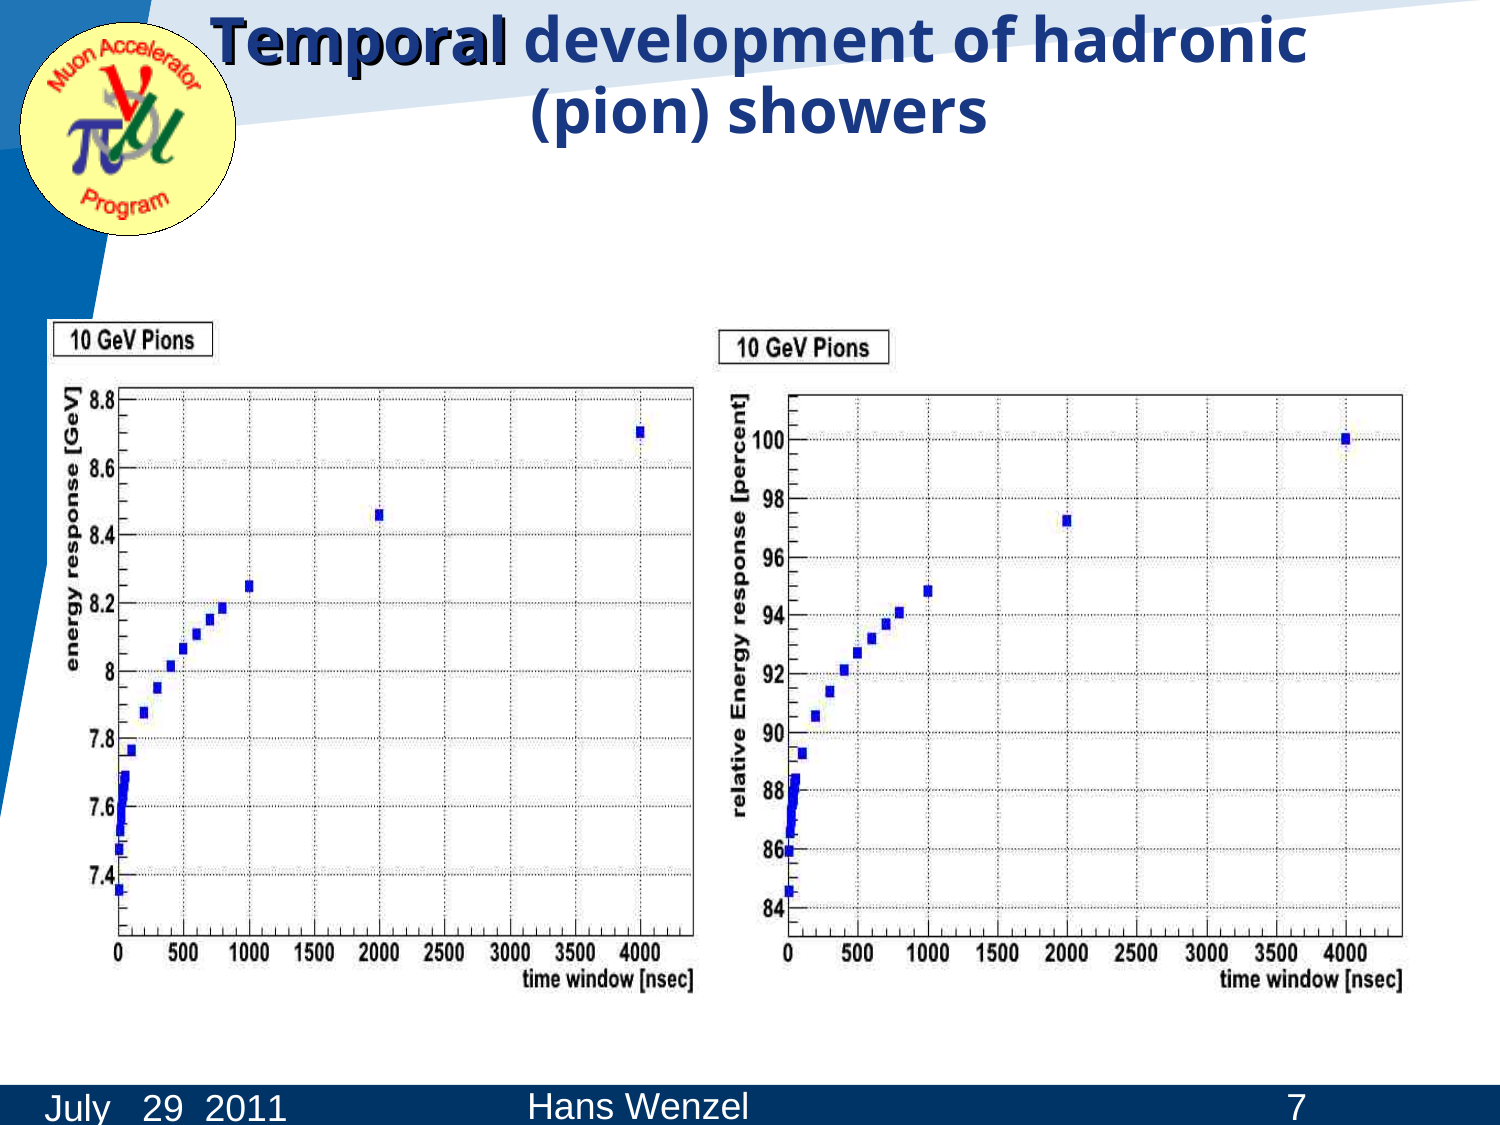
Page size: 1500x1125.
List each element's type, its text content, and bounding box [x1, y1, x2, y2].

picture [47, 319, 1479, 1005]
title Temporal development of hadronic (pion) showers [167, 0, 1335, 156]
picture [47, 39, 201, 220]
